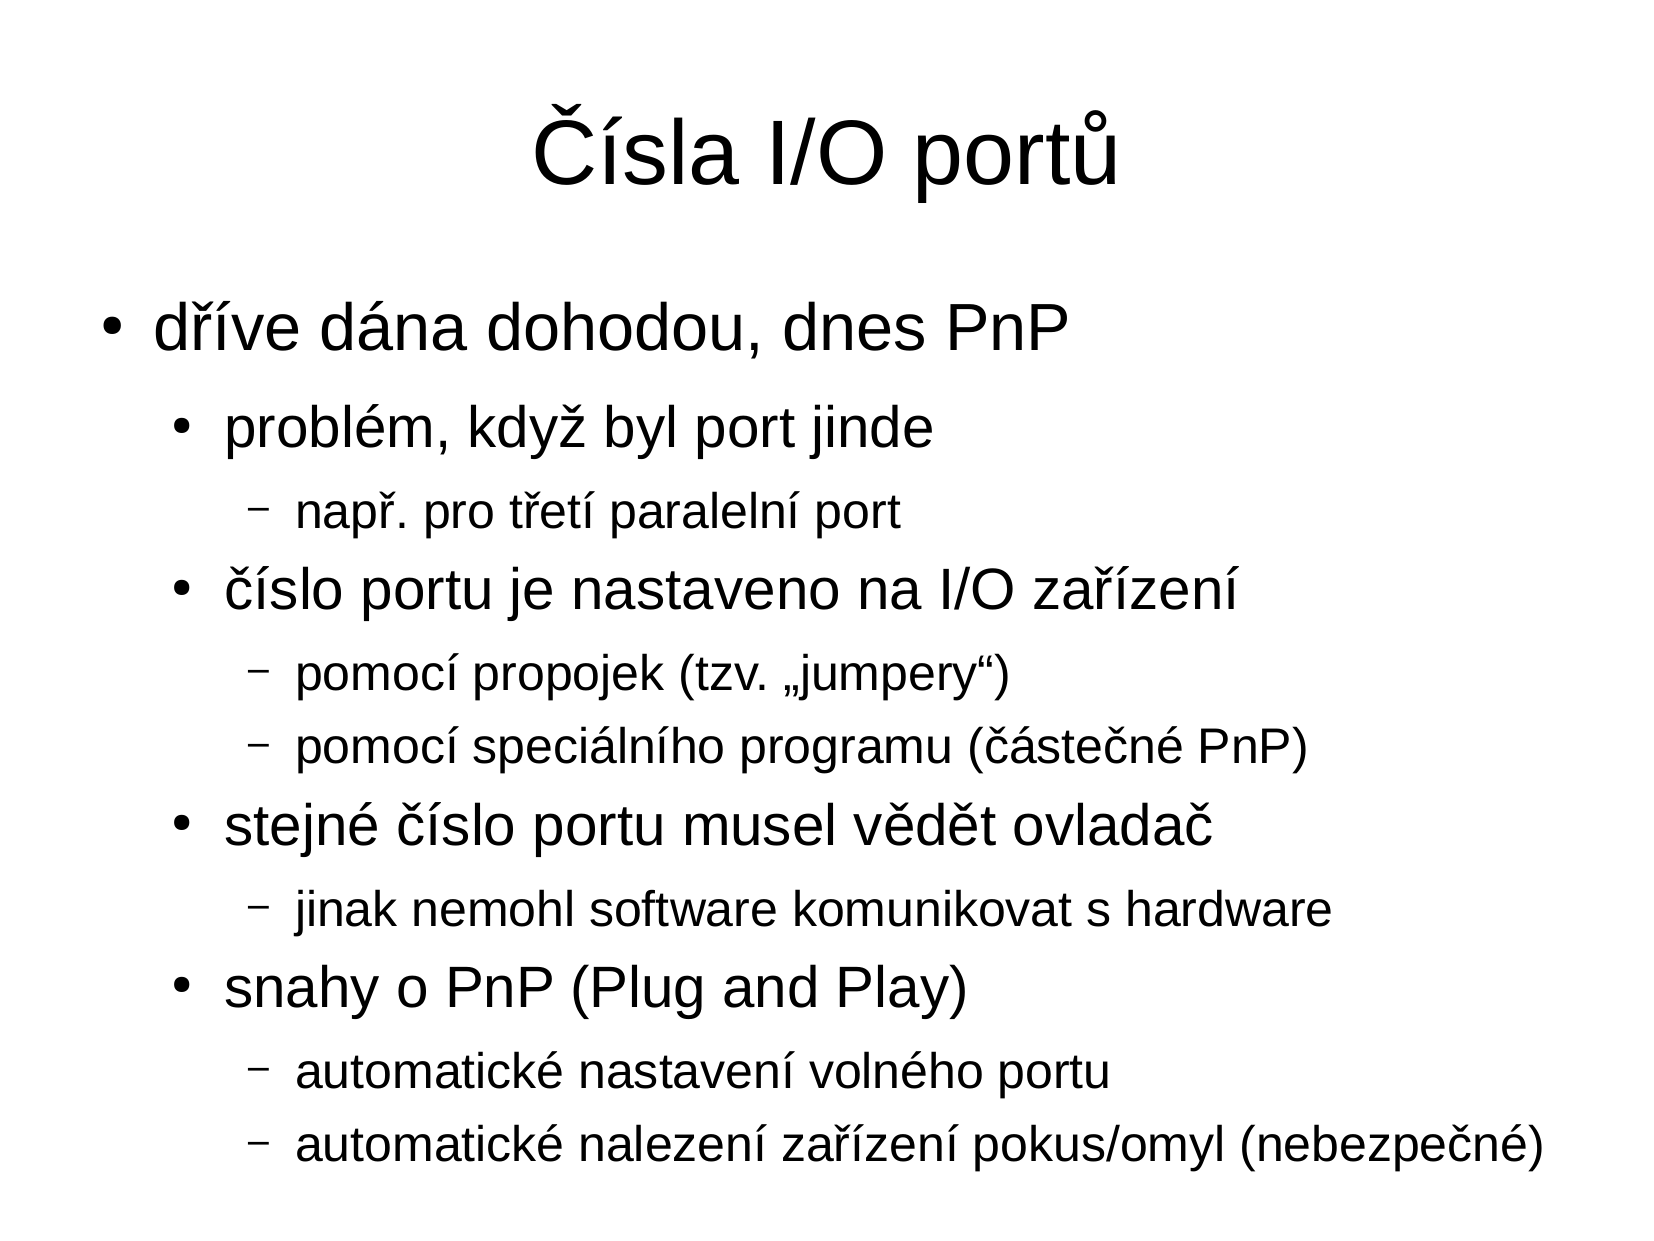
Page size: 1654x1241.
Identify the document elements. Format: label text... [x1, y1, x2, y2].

list dříve dána dohodou, dnes PnP problém, když byl port jinde např. pro třetí paralelní port číslo portu je nastaveno na I/O zařízení pomocí propojek (tzv. „jumpery“) pomocí speciálního programu (částečné PnP) stejné číslo portu musel vědět ovladač jinak nemohl software komunikovat s hardware snahy o PnP (Plug and Play) automatické nastavení volného portu automatické nalezení zařízení pokus/omyl (nebezpečné) [82, 290, 1571, 1173]
title Čísla I/O portů [82, 49, 1571, 257]
